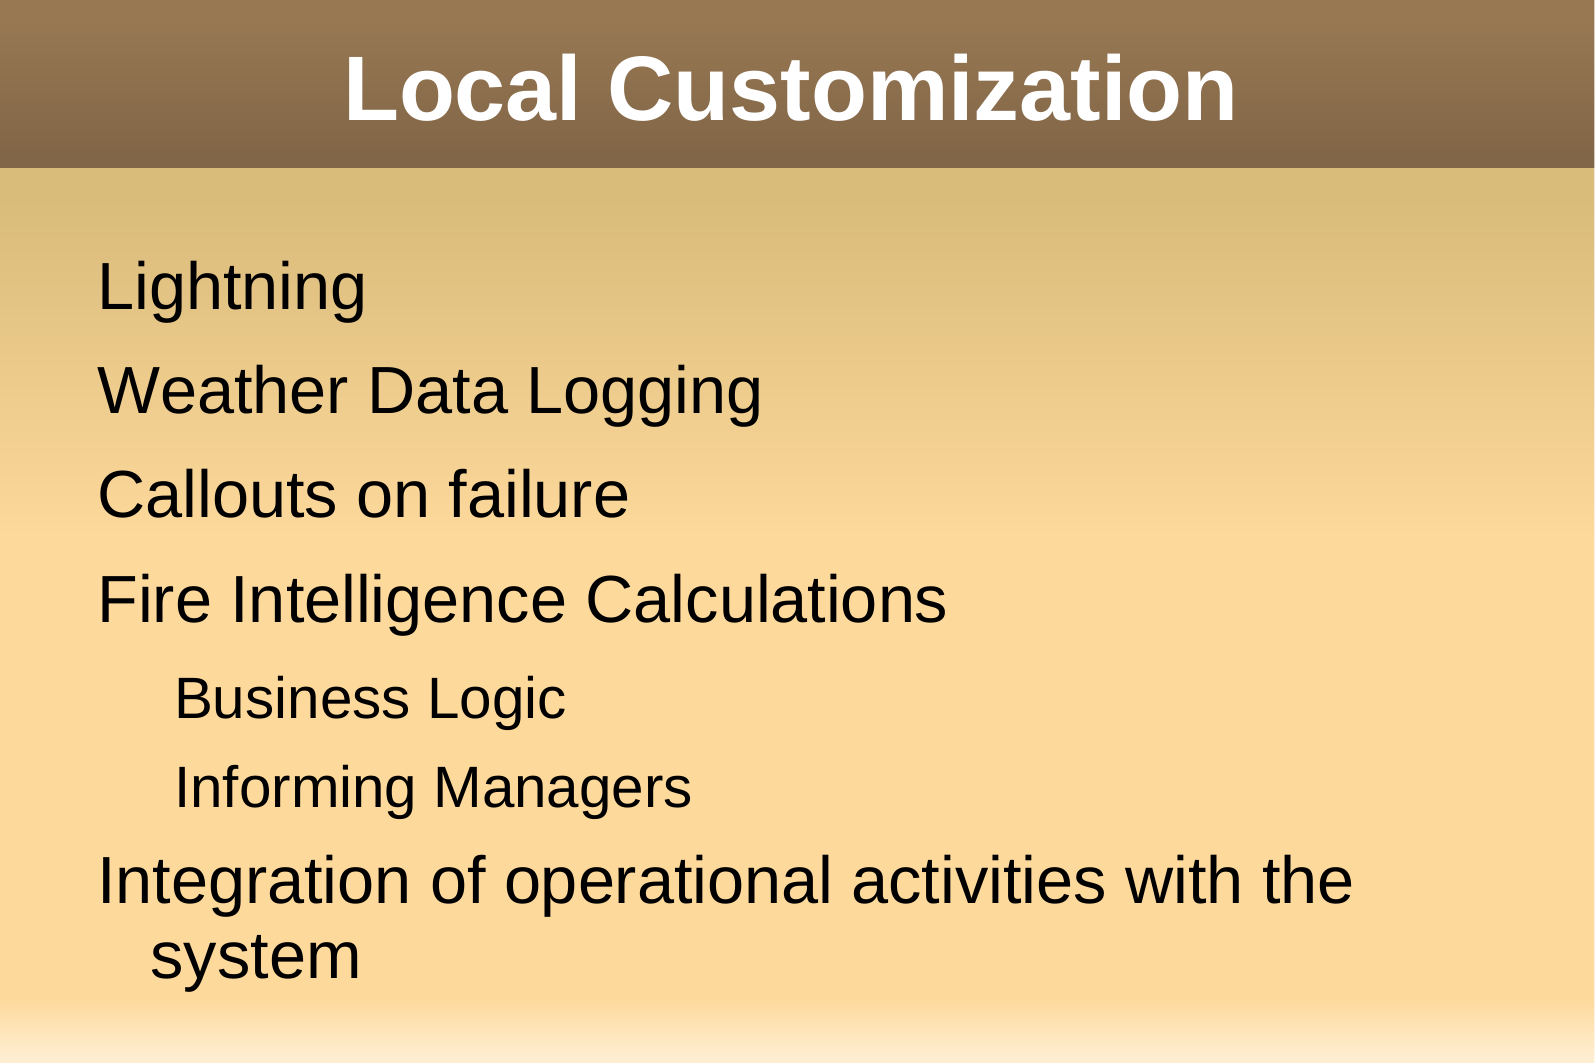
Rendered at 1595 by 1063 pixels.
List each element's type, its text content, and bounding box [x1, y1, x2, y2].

title Local Customization [74, 7, 1510, 171]
list Lightning Weather Data Logging Callouts on failure Fire Intelligence Calculations Business Logic Informing Managers Integration of operational activities with the system [79, 248, 1515, 993]
picture [0, 0, 1595, 1063]
